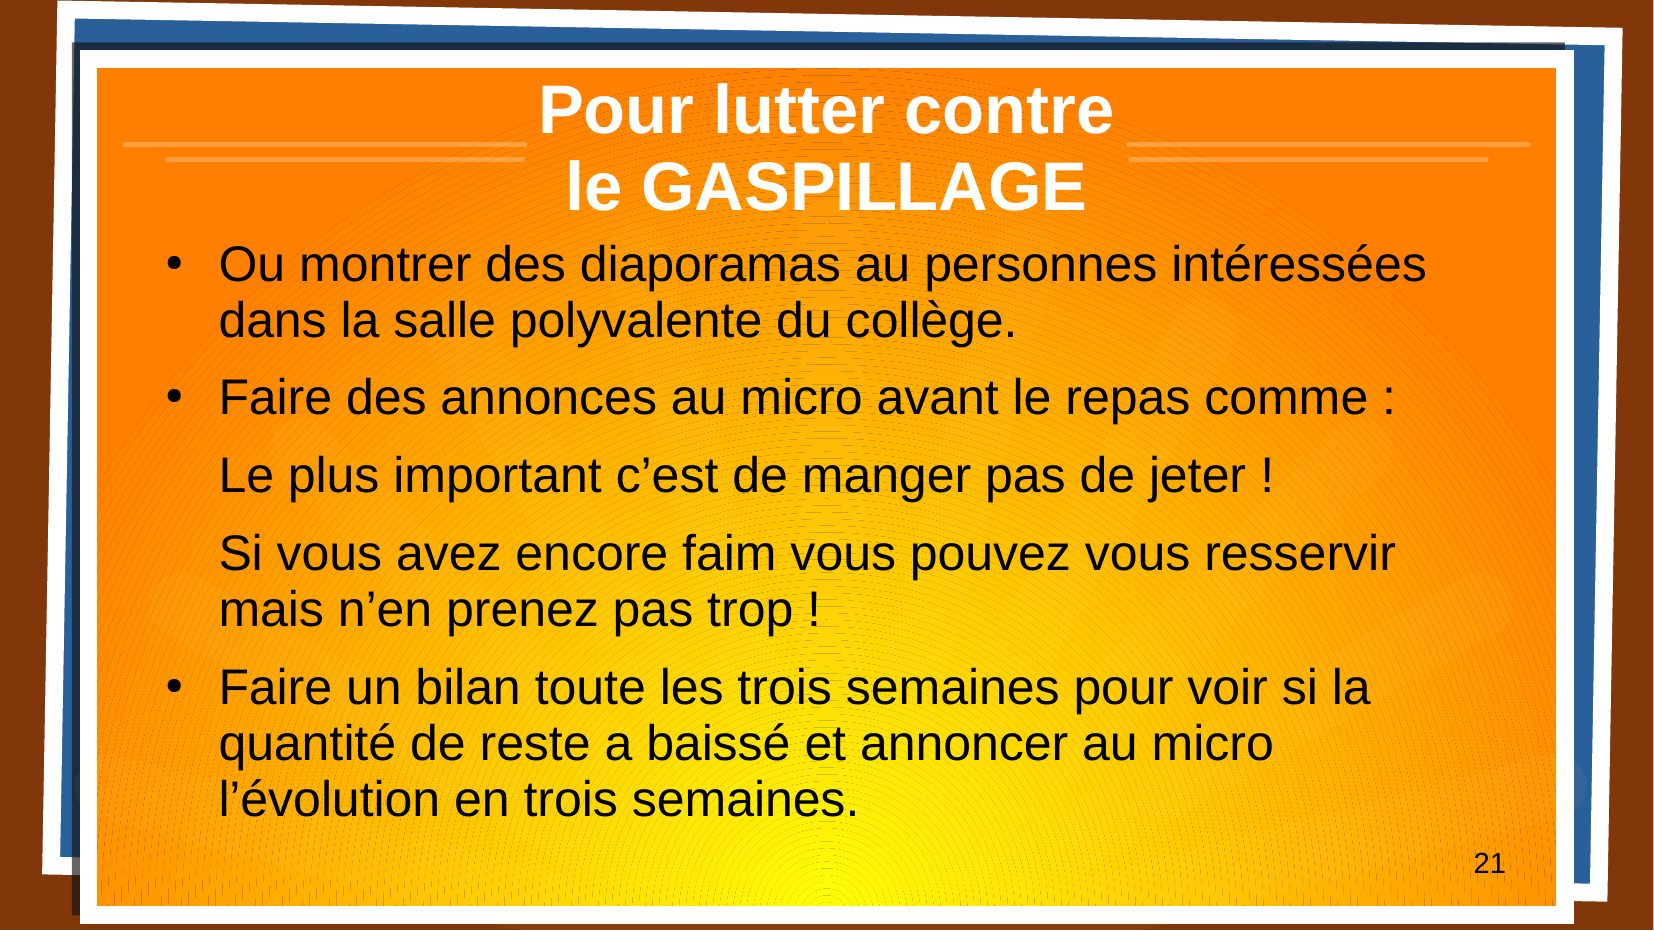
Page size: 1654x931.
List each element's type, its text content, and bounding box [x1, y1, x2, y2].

title Pour lutter contre le GASPILLAGE [531, 70, 1123, 225]
list Ou montrer des diaporamas au personnes intéressées dans la salle polyvalente du collège. Faire des annonces au micro avant le repas comme : Le plus important c’est de manger pas de jeter ! Si vous avez encore faim vous pouvez vous resservir mais n’en prenez pas trop ! Faire un bilan toute les trois semaines pour voir si la quantité de reste a baissé et annoncer au micro l’évolution en trois semaines. [147, 236, 1506, 827]
